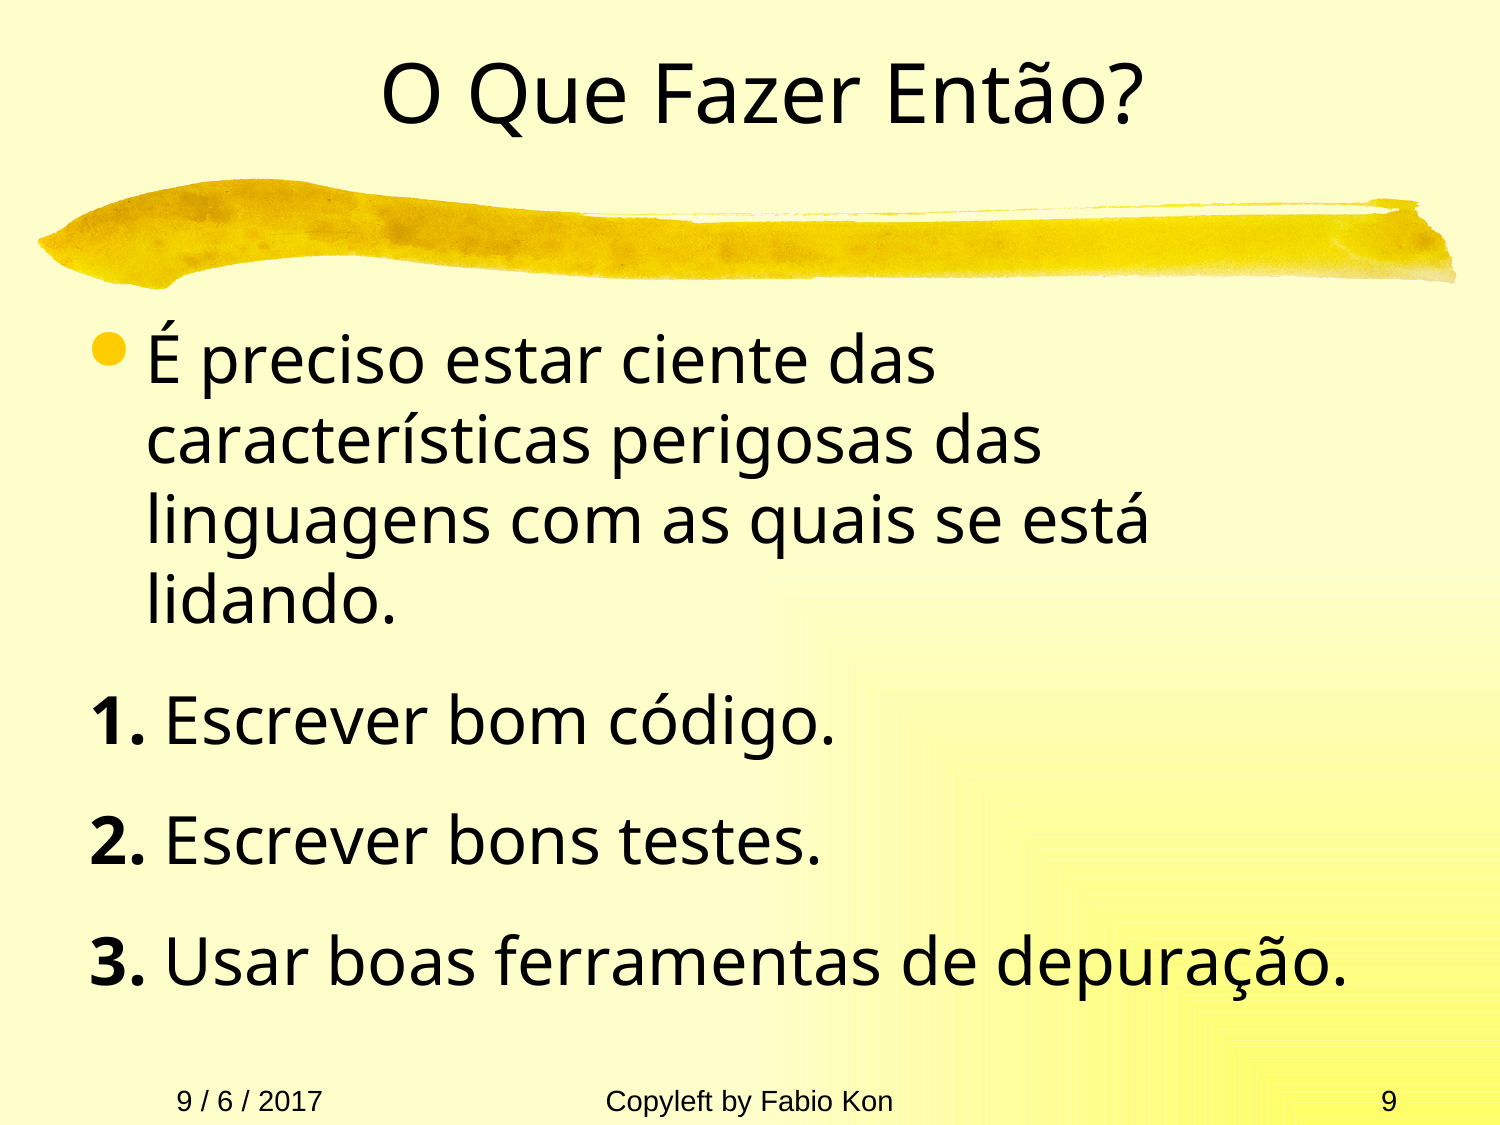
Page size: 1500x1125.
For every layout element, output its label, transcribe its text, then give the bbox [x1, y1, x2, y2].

picture [24, 174, 1463, 297]
title O Que Fazer Então? [125, 12, 1401, 148]
list É preciso estar ciente das características perigosas das linguagens com as quais se está lidando. 1. Escrever bom código. 2. Escrever bons testes. 3. Usar boas ferramentas de depuração. [74, 309, 1417, 994]
